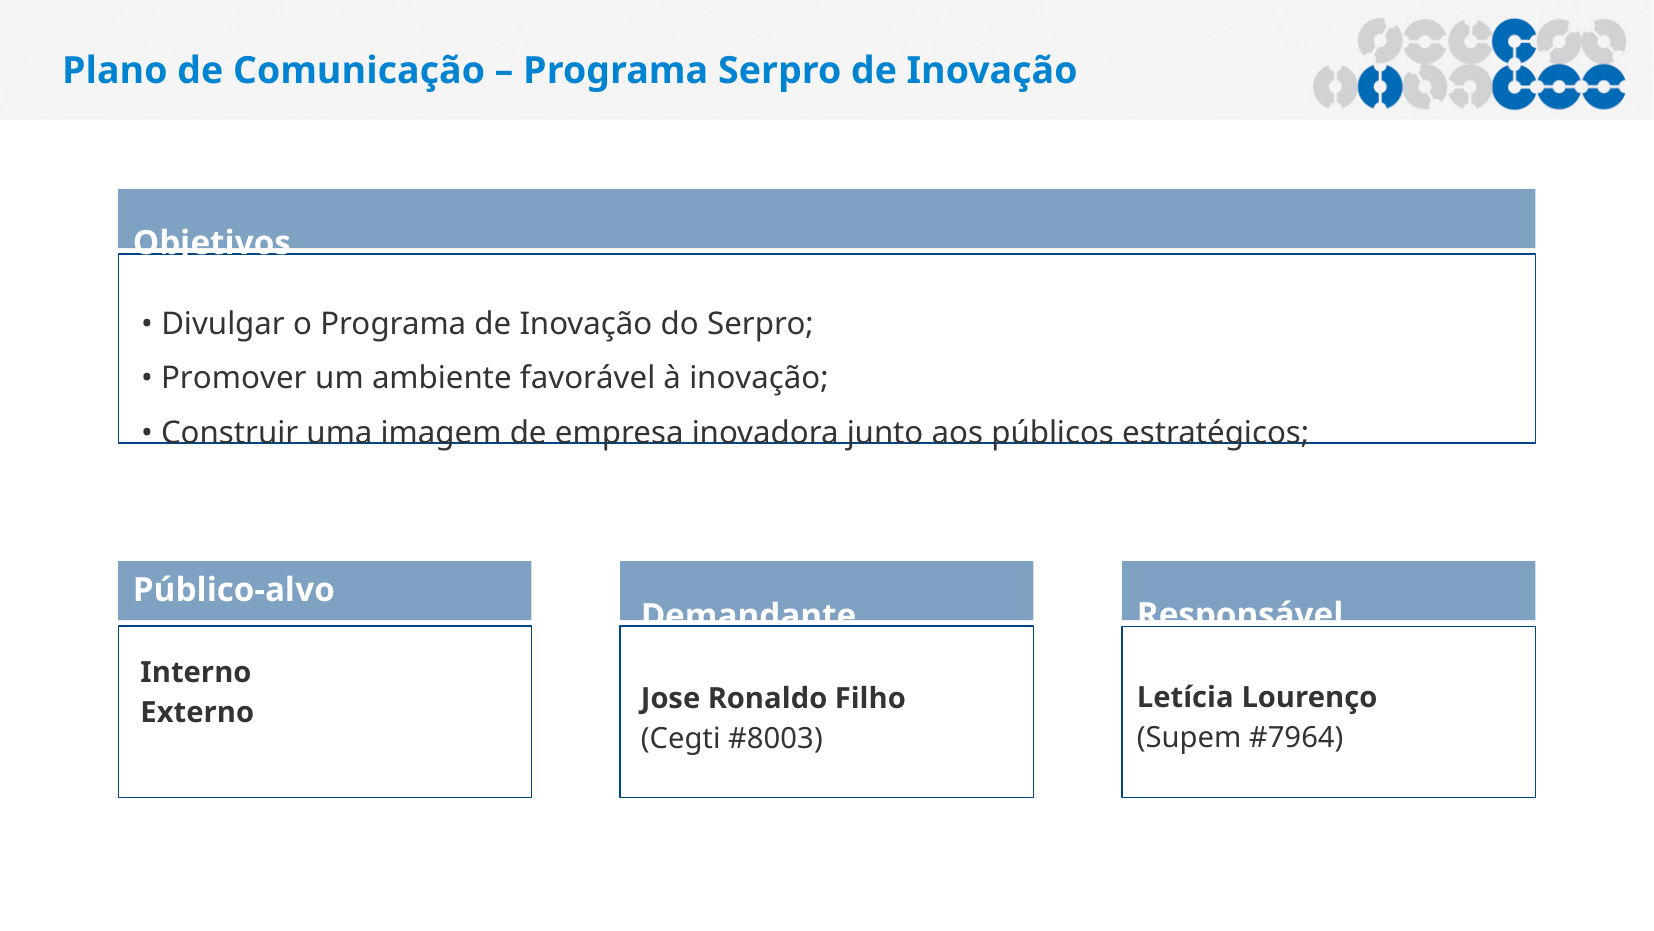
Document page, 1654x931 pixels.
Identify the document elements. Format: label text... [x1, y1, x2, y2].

picture [0, 0, 1654, 931]
text_box Plano de Comunicação – Programa Serpro de Inovação [47, 35, 1300, 102]
text_box Objetivos • Divulgar o Programa de Inovação do Serpro; • Promover um ambiente favorável à inovação; • Construir uma imagem de empresa inovadora junto aos públicos estratégicos; [118, 188, 1536, 931]
